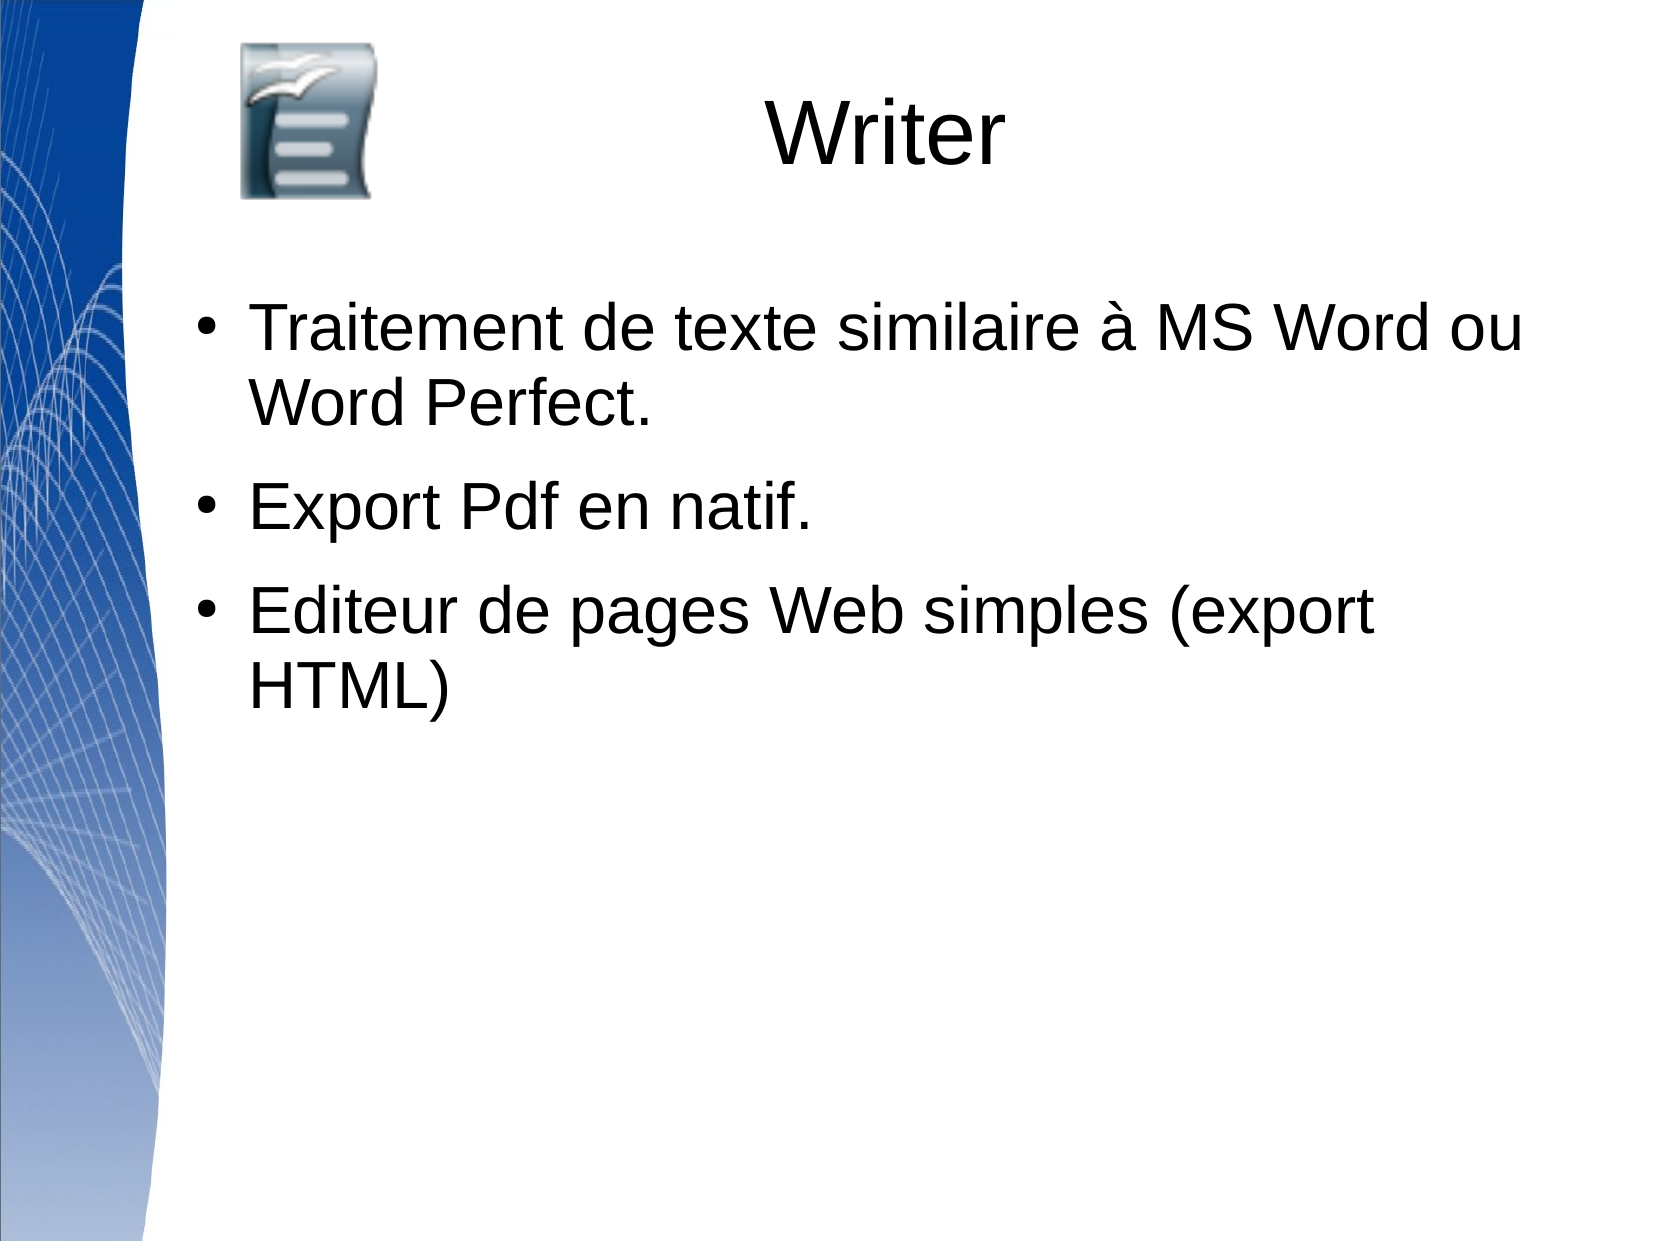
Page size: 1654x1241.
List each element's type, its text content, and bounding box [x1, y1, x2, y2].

picture [0, 0, 178, 1241]
list Traitement de texte similaire à MS Word ou Word Perfect. Export Pdf en natif. Editeur de pages Web simples (export HTML) [177, 290, 1595, 1196]
picture [236, 38, 384, 207]
title Writer [177, 36, 1595, 230]
